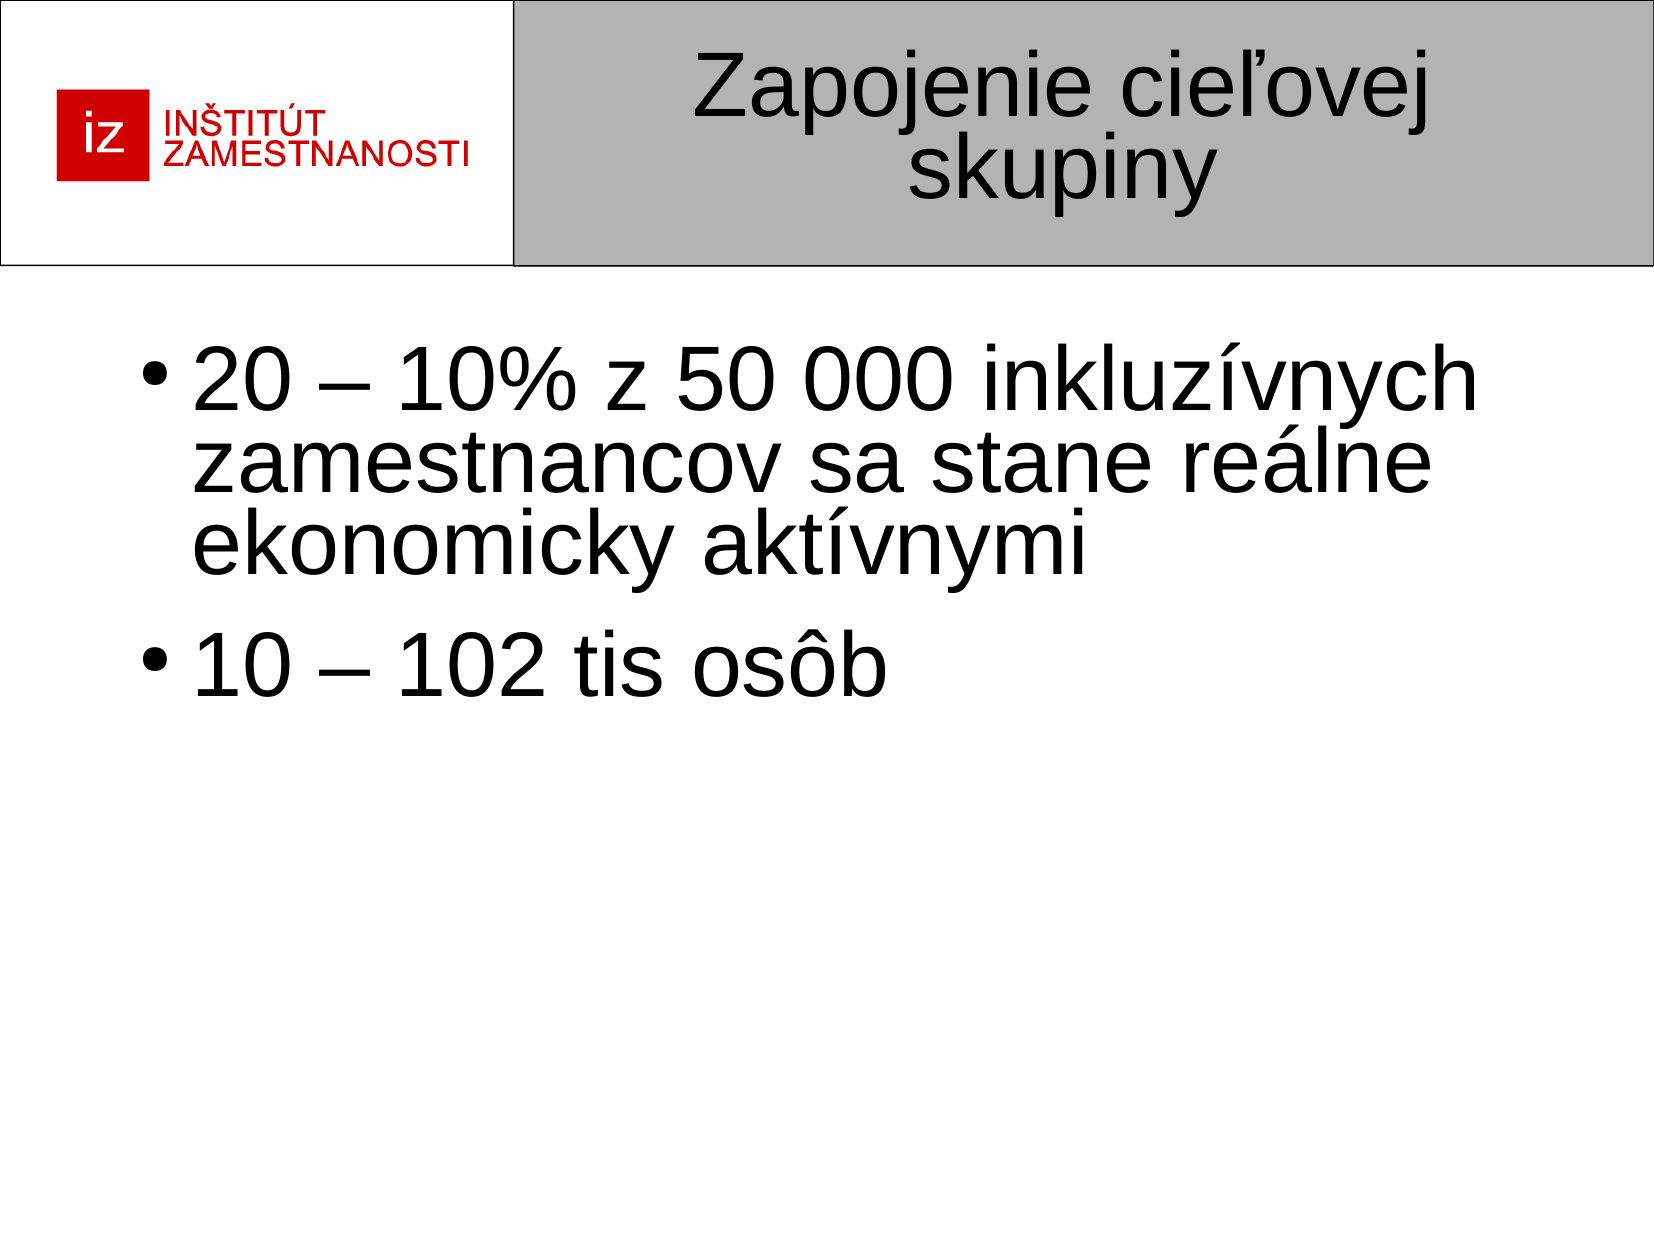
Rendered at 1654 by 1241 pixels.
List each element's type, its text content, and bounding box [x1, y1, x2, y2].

title Zapojenie cieľovej skupiny [561, 29, 1565, 237]
list 20 – 10% z 50 000 inkluzívnych zamestnancov sa stane reálne ekonomicky aktívnymi 10 – 102 tis osôb [121, 344, 1533, 1126]
picture [5, 8, 512, 257]
